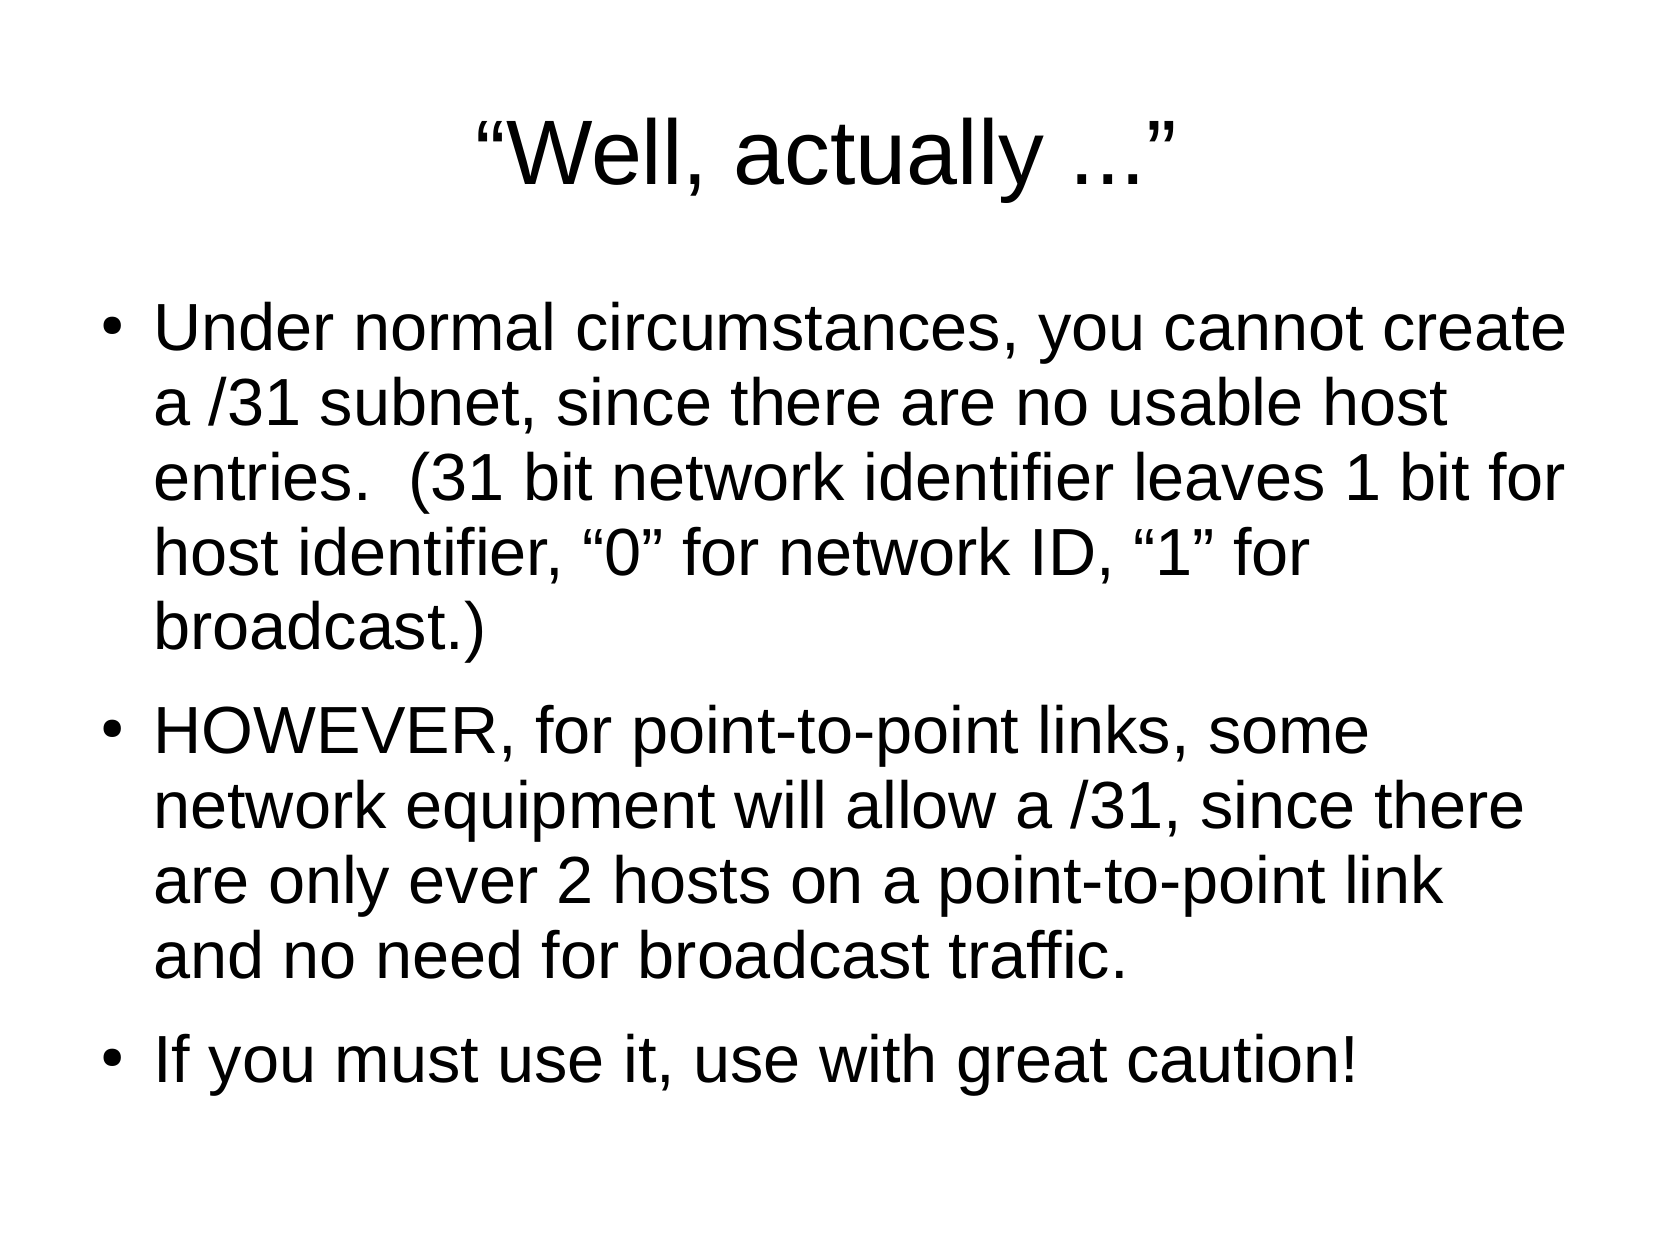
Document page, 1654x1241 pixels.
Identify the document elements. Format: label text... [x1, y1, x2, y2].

list Under normal circumstances, you cannot create a /31 subnet, since there are no usable host entries. (31 bit network identifier leaves 1 bit for host identifier, “0” for network ID, “1” for broadcast.) HOWEVER, for point-to-point links, some network equipment will allow a /31, since there are only ever 2 hosts on a point-to-point link and no need for broadcast traffic. If you must use it, use with great caution! [82, 290, 1571, 1109]
title “Well, actually ...” [82, 49, 1571, 257]
